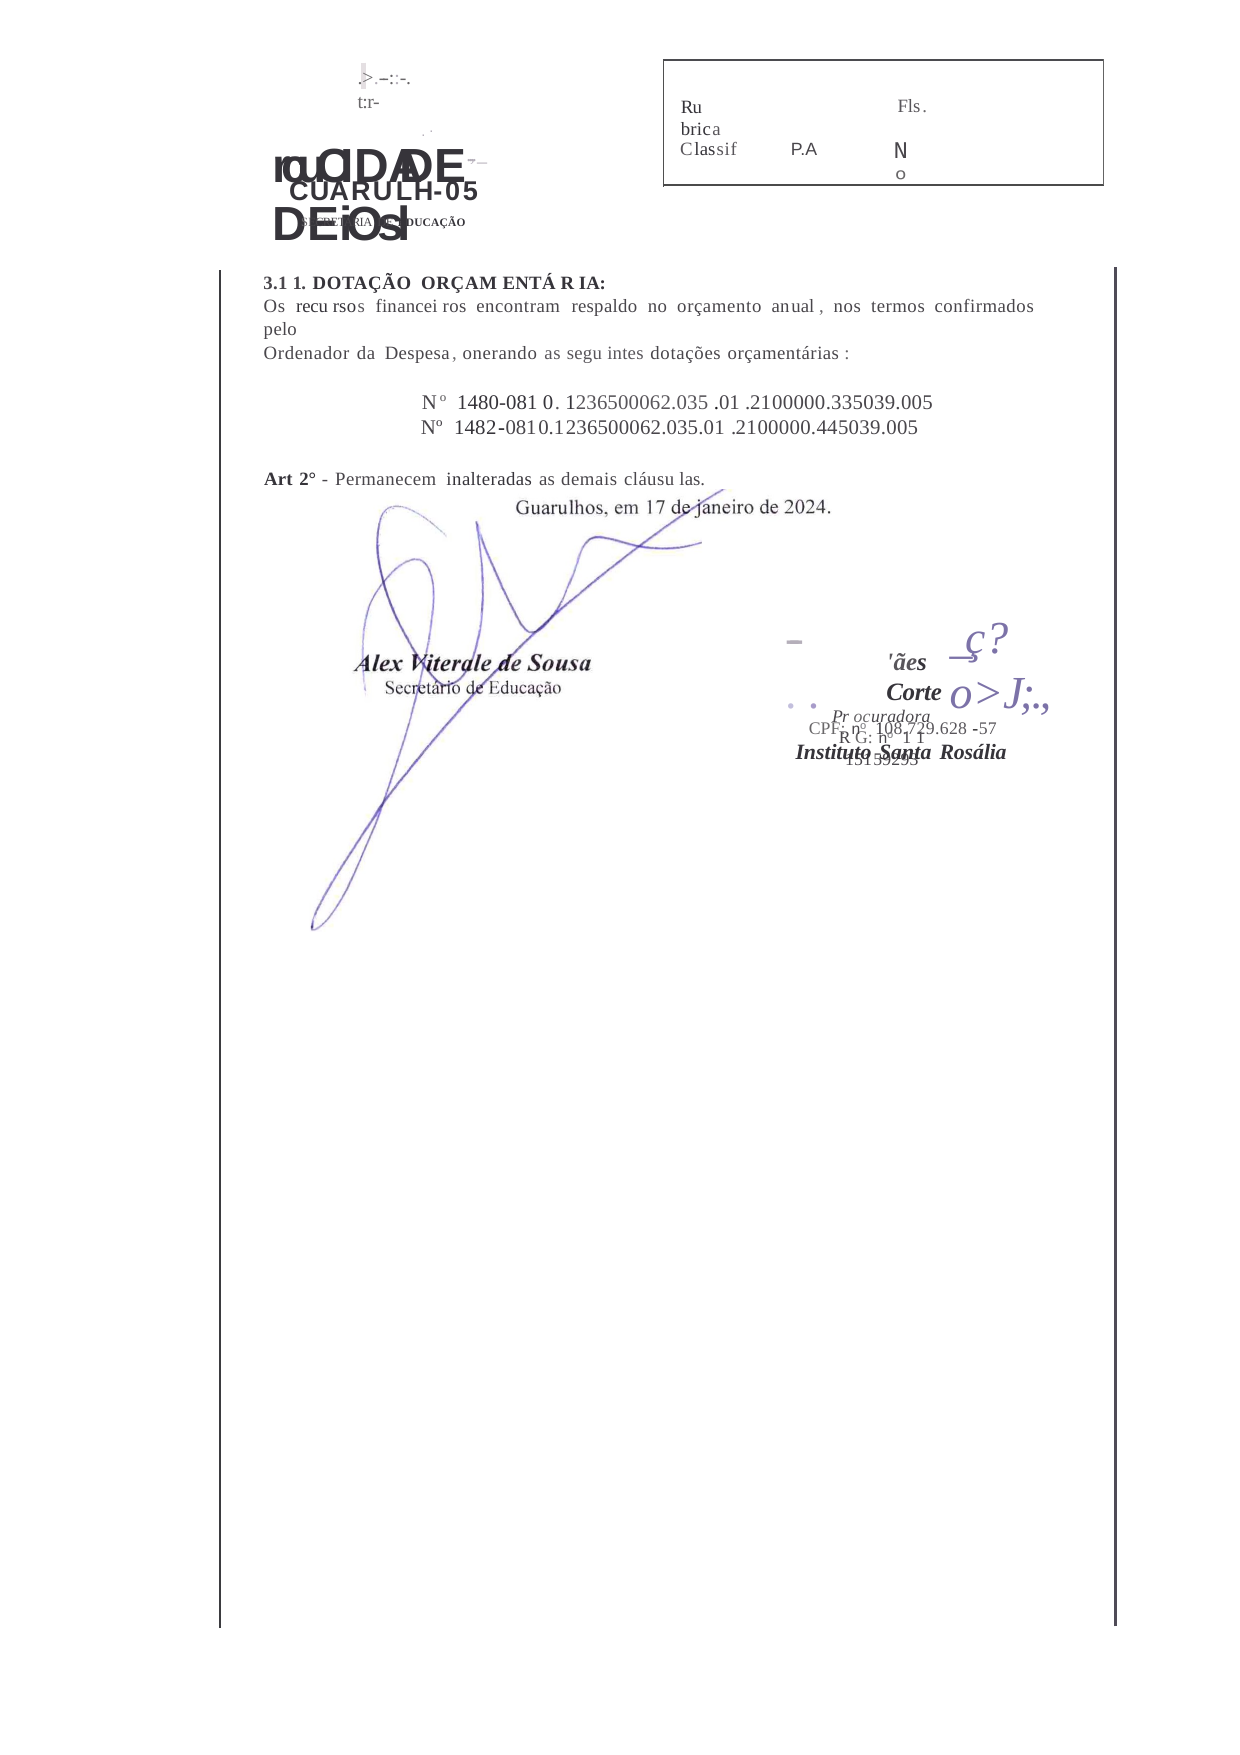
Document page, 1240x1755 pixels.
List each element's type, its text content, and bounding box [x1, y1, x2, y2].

text_box Classif [680, 137, 739, 157]
text_box .>.--::-.t:r- [355, 65, 412, 90]
text_box Fls. [897, 93, 928, 113]
text_box [310, 490, 832, 932]
text_box 3.1 1. DOTAÇÃO ORÇAM ENTÁ R IA: Os recu rsos financei ros encontram respaldo no orçamento anual , nos termos confirmados pelo Ordenador da Despesa, onerando as segu intes dotações orçamentárias : N º 1480-081 0. 1236500062.035 .01 .2100000.335039.005 Nº 1482-0810.1236500062.035.01 .2100000.445039.005 Art 2° - Permanecem inalteradas as demais cláusu las. [261, 271, 1074, 466]
text_box CUARULH-05 SECRETARIA DE EDUCAÇÃO [286, 173, 481, 229]
text_box rcuCIDADE..,._DEiOsl [270, 134, 500, 191]
text_box Nº [893, 134, 921, 159]
text_box Ru brica [680, 94, 745, 114]
text_box 'ães Corte Pr ocuradora R G: nº 1 1 15159293 [826, 645, 985, 716]
text_box _ç?o>J;., [947, 607, 1055, 658]
text_box P.A [790, 137, 820, 156]
text_box . . [419, 111, 435, 134]
text_box CPF: nº 108.729.628 -57 Instituto Santa Rosália [792, 716, 1011, 766]
text_box -- . . [782, 607, 821, 658]
